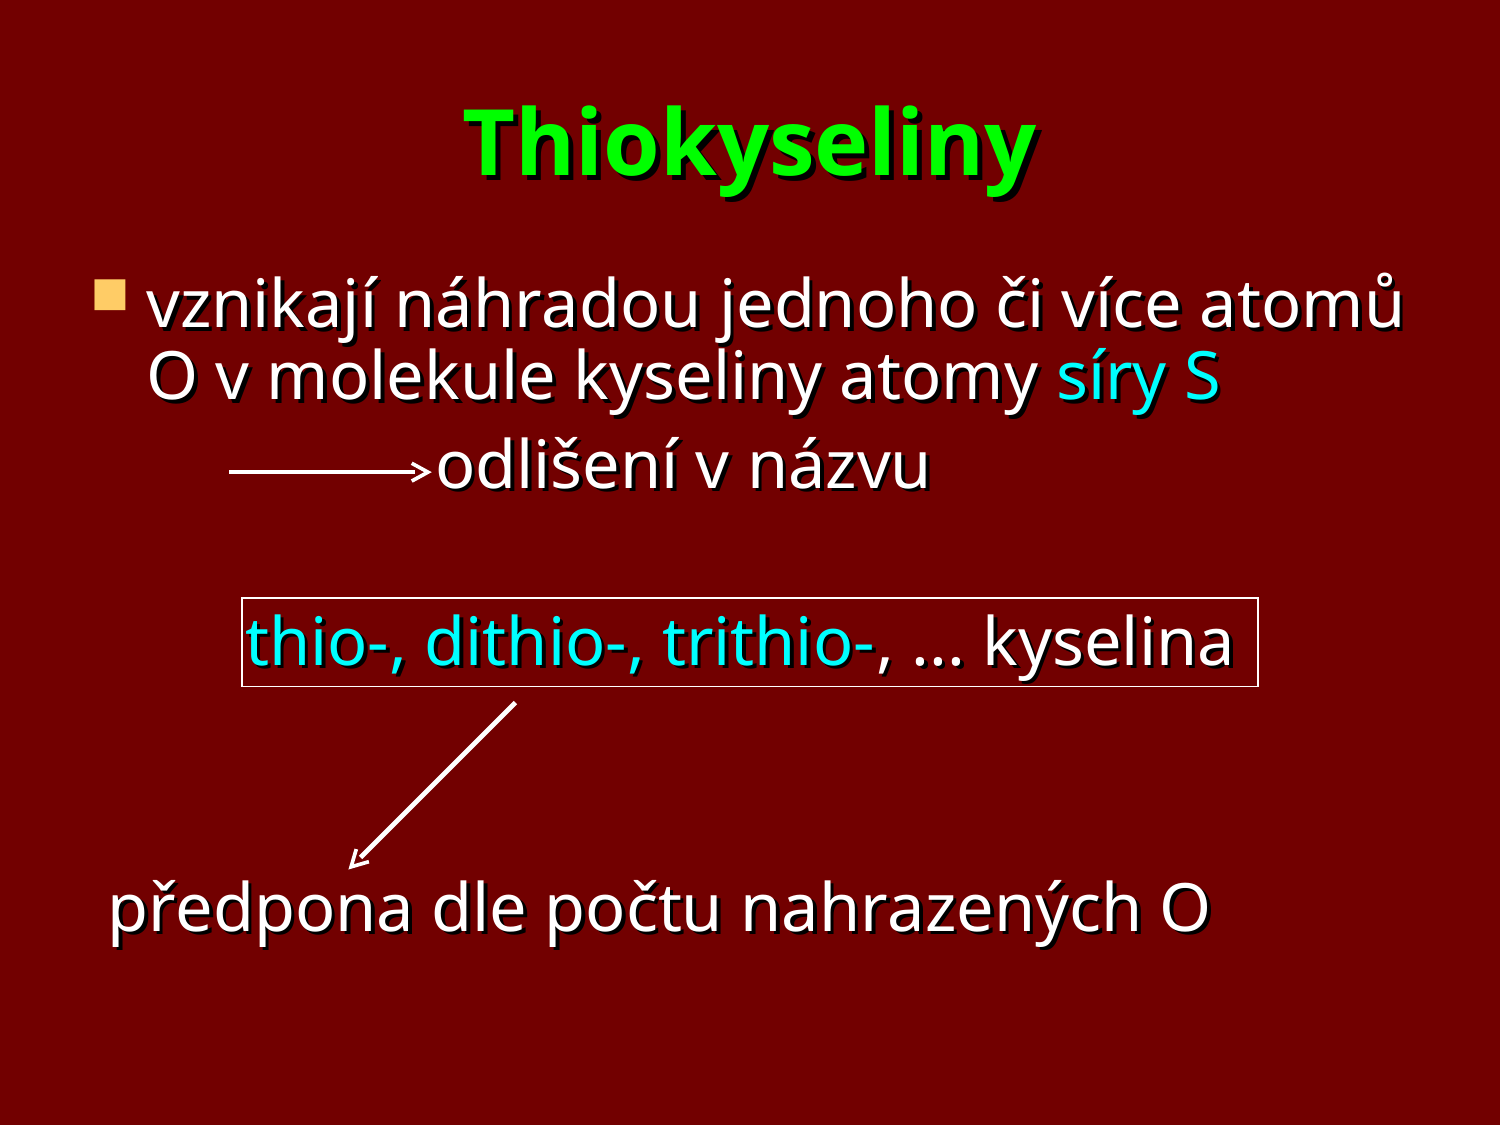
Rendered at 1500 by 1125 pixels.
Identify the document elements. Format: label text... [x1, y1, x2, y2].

list vznikají náhradou jednoho či více atomů O v molekule kyseliny atomy síry S odlišení v názvu thio-, dithio-, trithio-, ... kyselina předpona dle počtu nahrazených O [75, 262, 1426, 1001]
text_box [242, 597, 1258, 687]
title Thiokyseliny [75, 45, 1426, 233]
